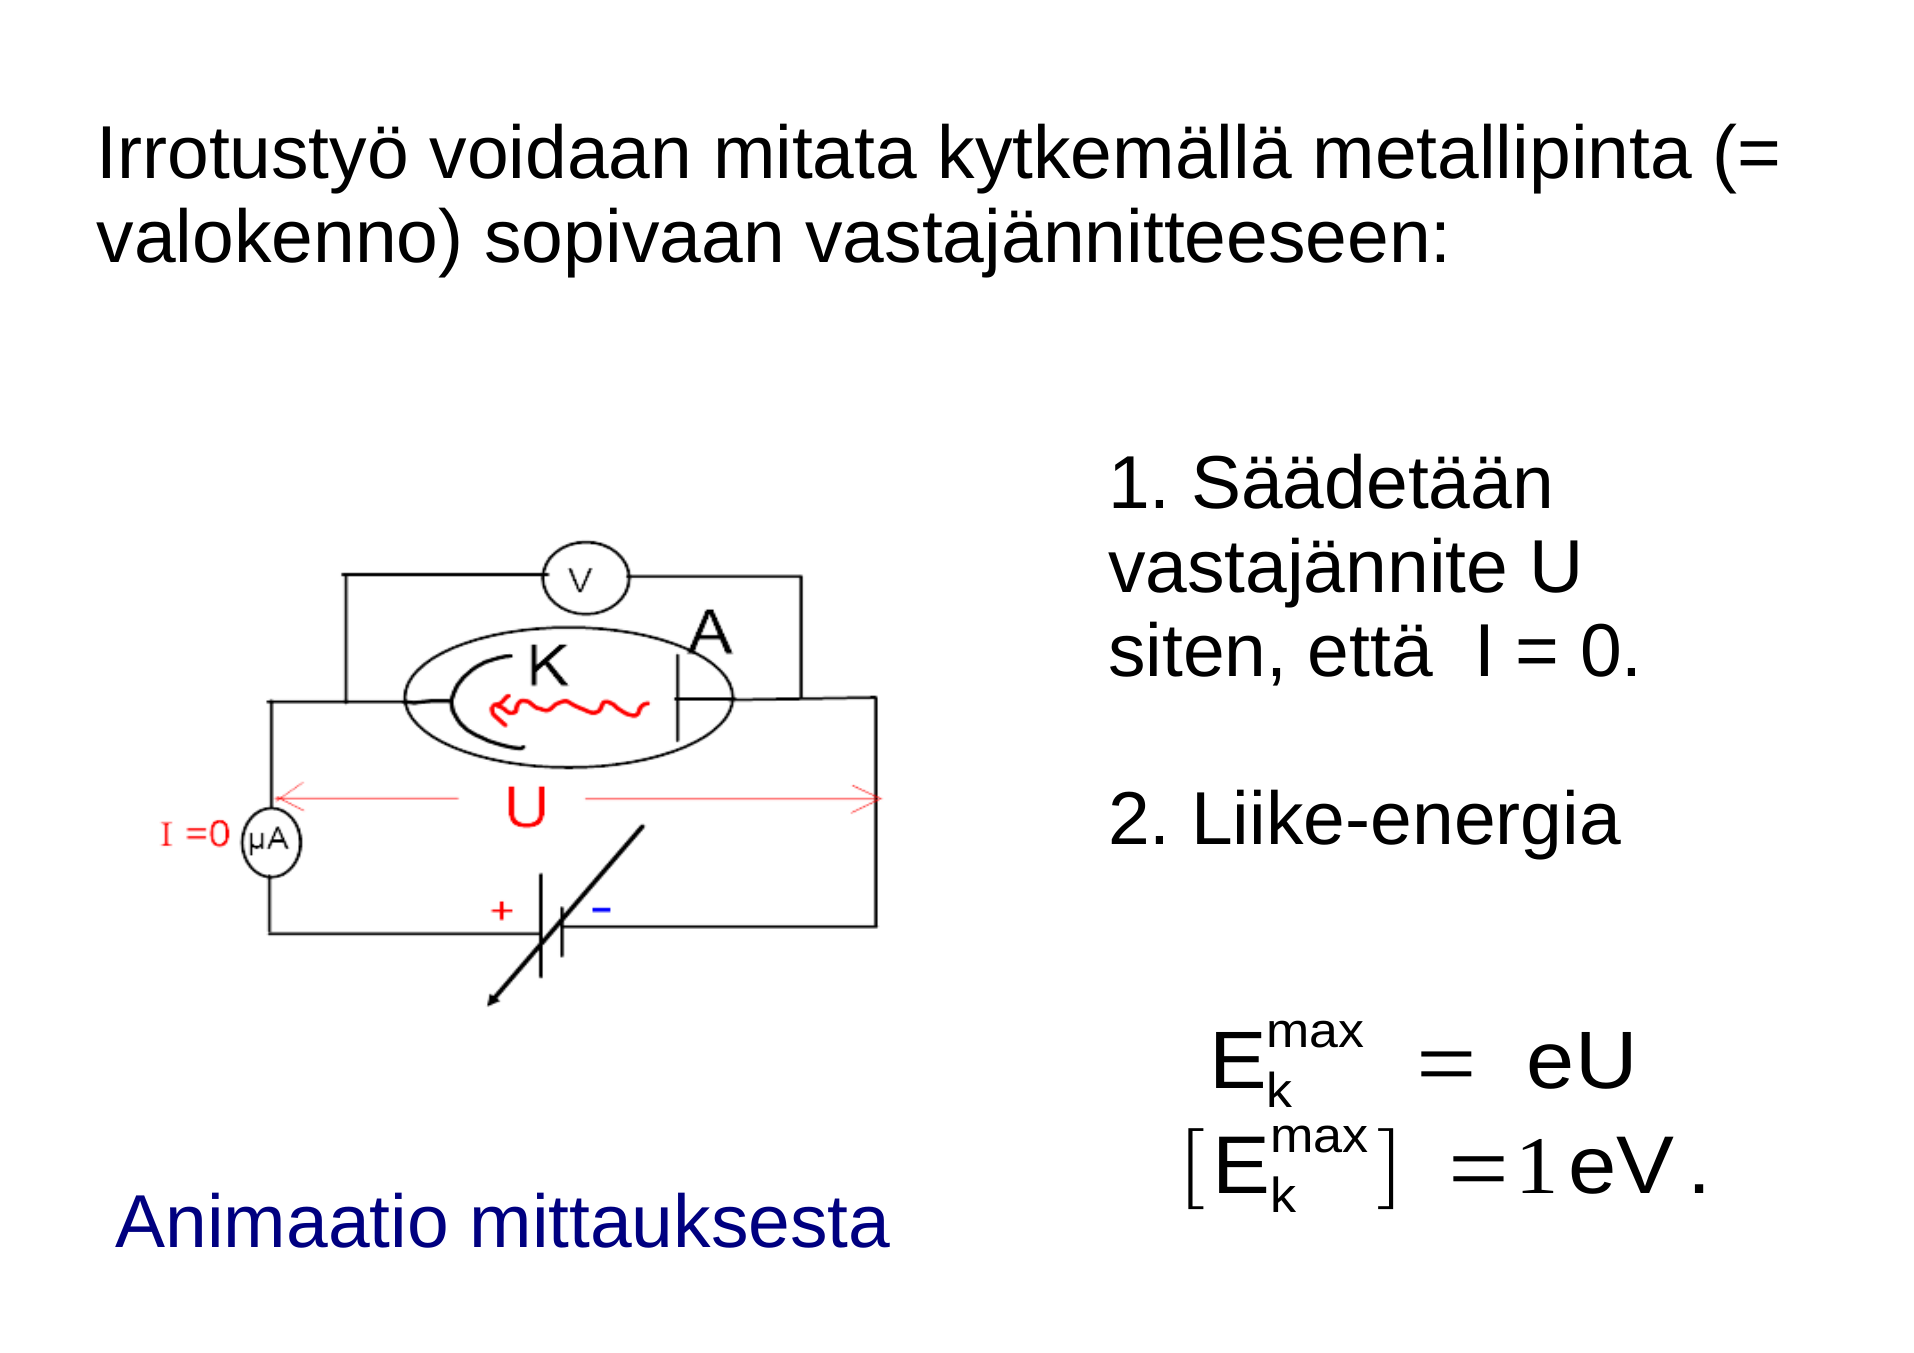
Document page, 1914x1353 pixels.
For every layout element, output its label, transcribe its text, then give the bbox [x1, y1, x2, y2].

text_box Irrotustyö voidaan mitata kytkemällä metallipinta (= valokenno) sopivaan vastajännitteeseen: [81, 102, 1818, 394]
text_box 1. Säädetään vastajännite U siten, että I = 0. 2. Liike-energia [1093, 433, 1743, 1353]
text_box Animaatio mittauksesta [100, 1172, 906, 1272]
picture [111, 472, 943, 1044]
chart [1175, 1004, 1719, 1224]
